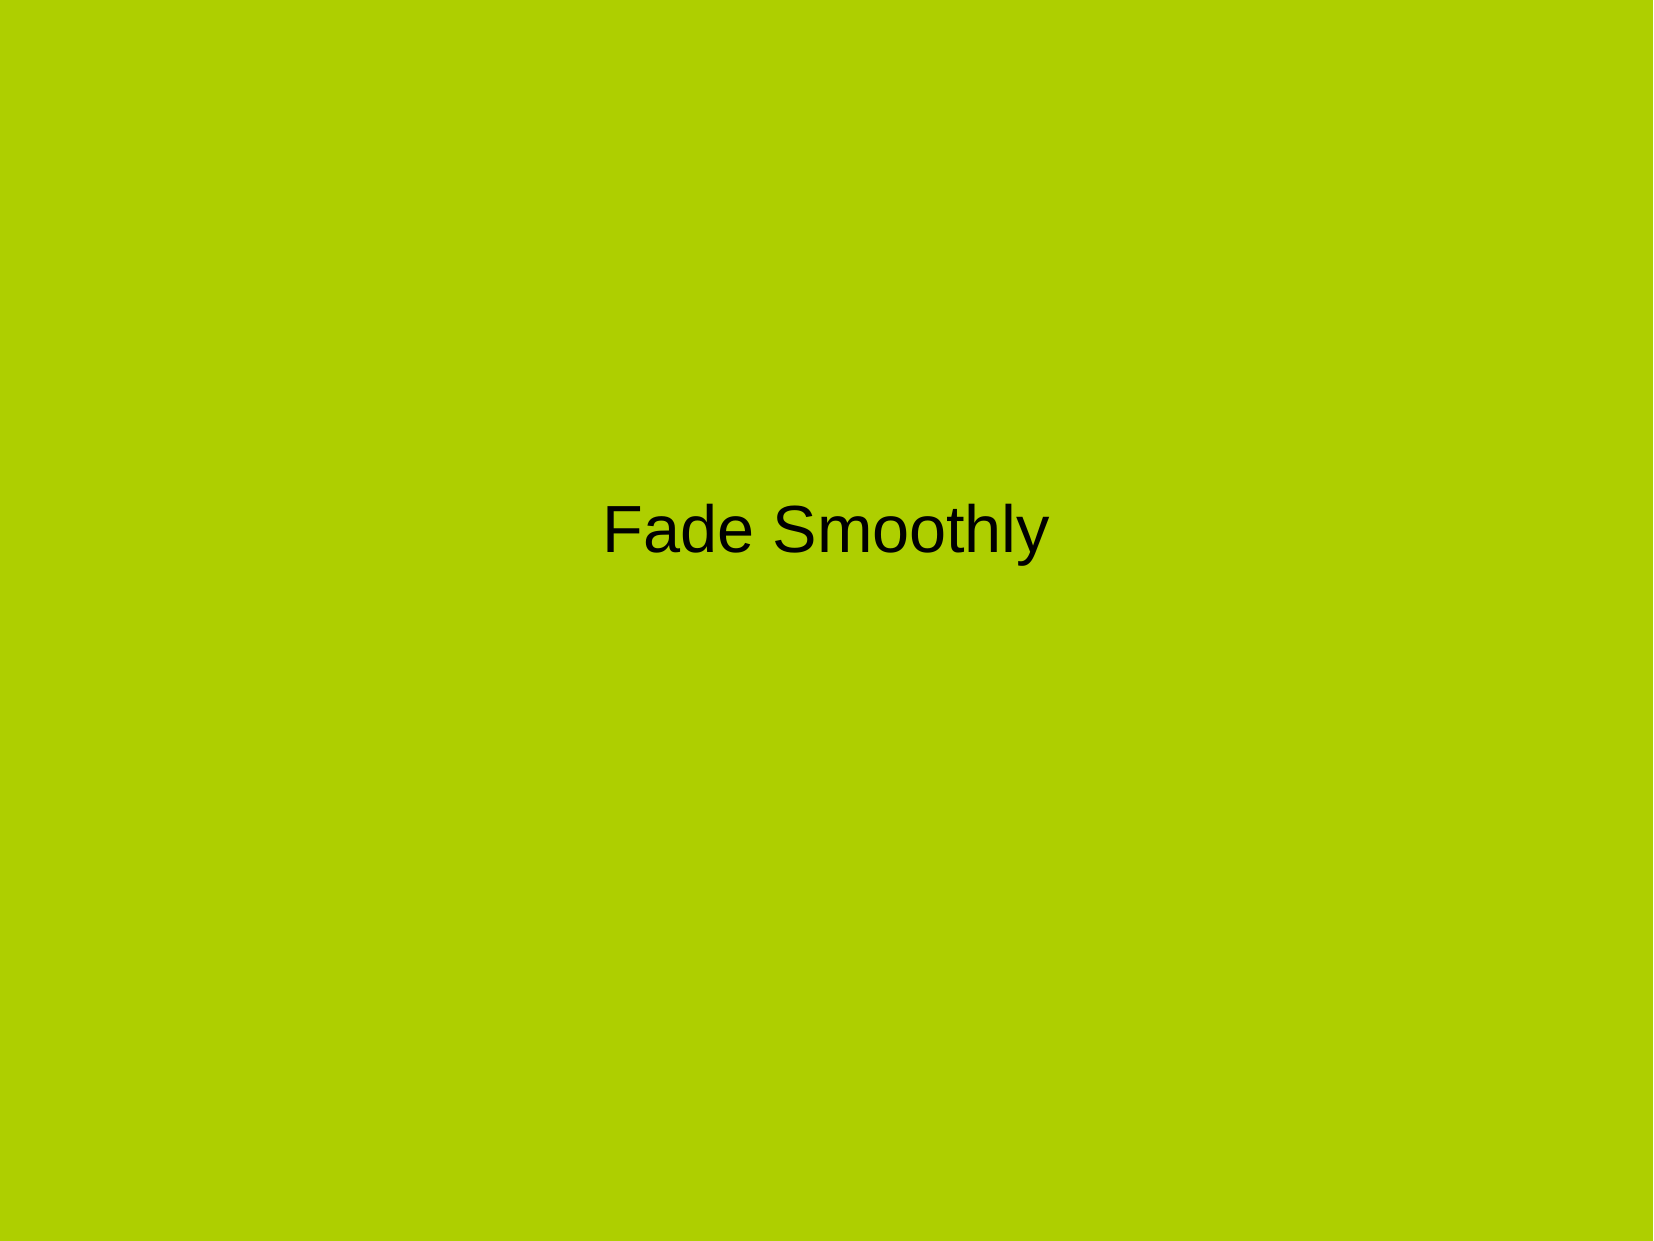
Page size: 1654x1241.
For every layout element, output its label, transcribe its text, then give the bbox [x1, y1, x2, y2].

subtitle Fade Smoothly [82, 49, 1571, 1010]
